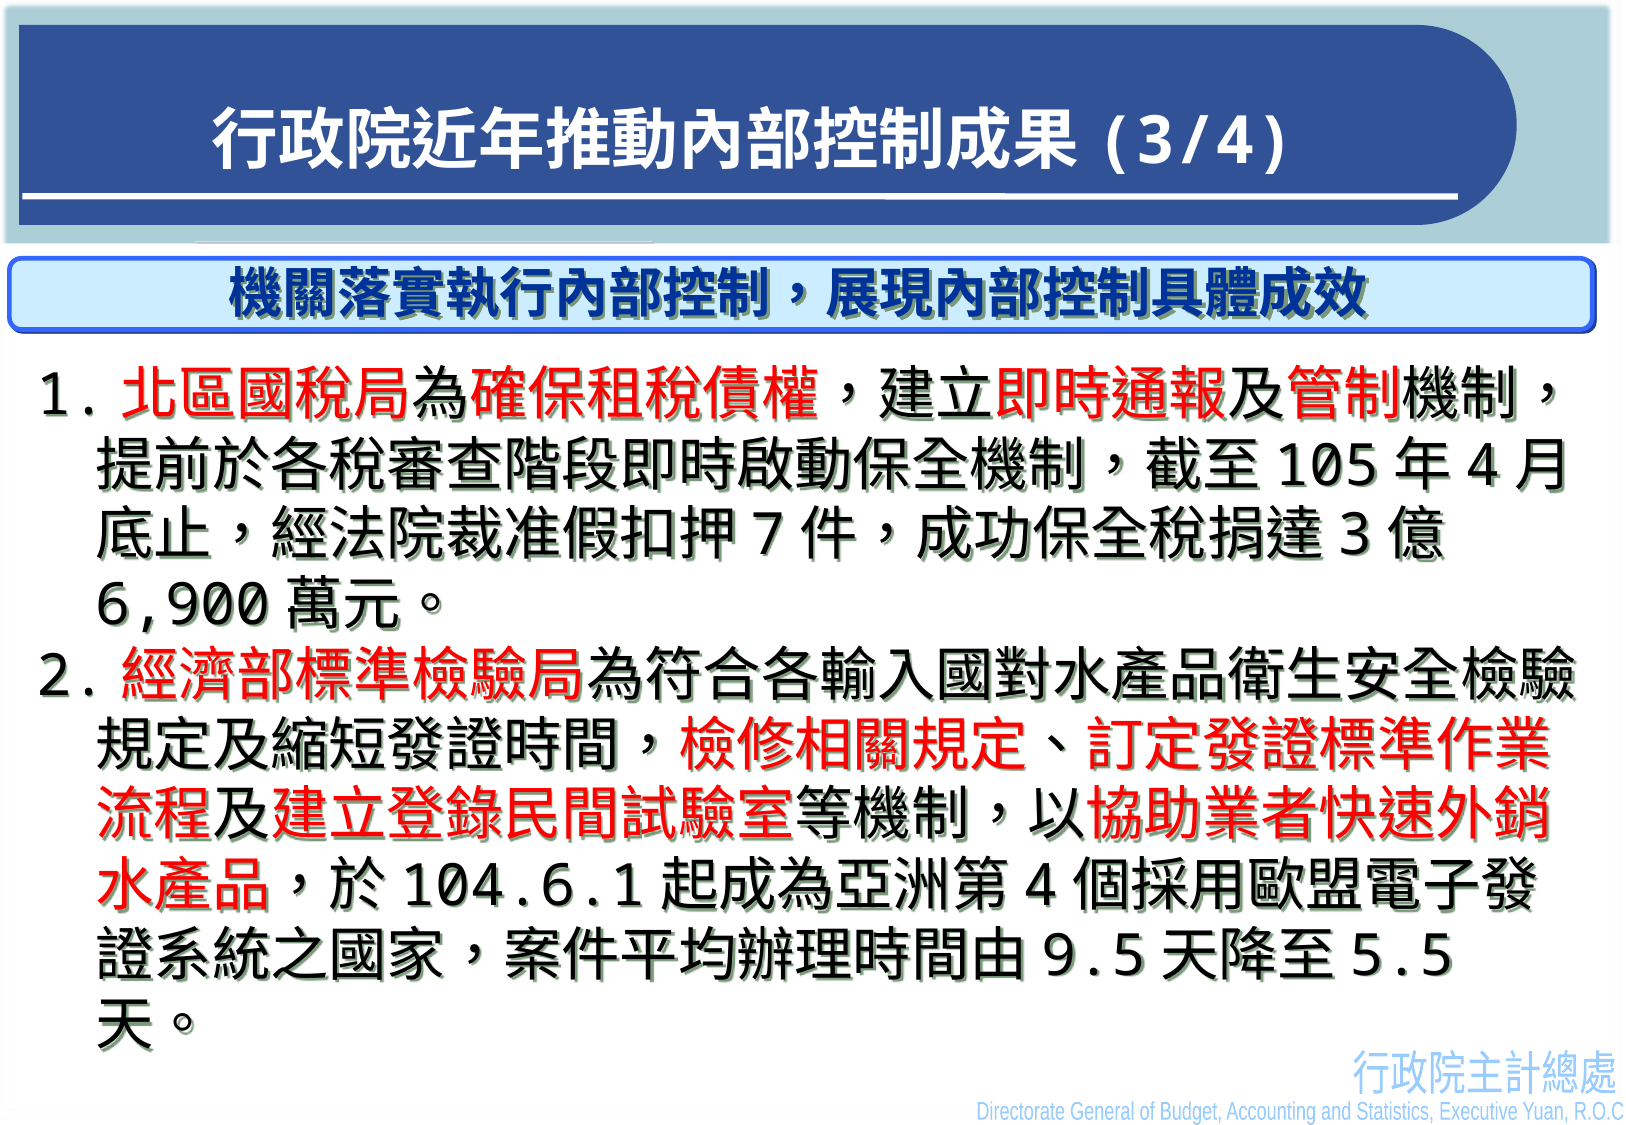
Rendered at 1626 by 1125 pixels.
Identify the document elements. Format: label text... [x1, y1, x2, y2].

text_box 行政院近年推動內部控制成果(3/4) [116, 66, 1391, 185]
text_box 機關落實執行內部控制，展現內部控制具體成效 [214, 251, 1383, 331]
text_box 1.北區國稅局為確保租稅債權，建立即時通報及管制機制，提前於各稅審查階段即時啟動保全機制，截至105年4月底止，經法院裁准假扣押7件，成功保全稅捐達3億6,900萬元。 2.經濟部標準檢驗局為符合各輸入國對水產品衛生安全檢驗規定及縮短發證時間，檢修相關規定、訂定發證標準作業流程及建立登錄民間試驗室等機制，以協助業者快速外銷水產品，於104.6.1起成為亞洲第4個採用歐盟電子發證系統之國家，案件平均辦理時間由9.5天降至5.5天。 [21, 349, 1592, 1064]
text_box [1383, 258, 1593, 330]
text_box [9, 258, 214, 330]
